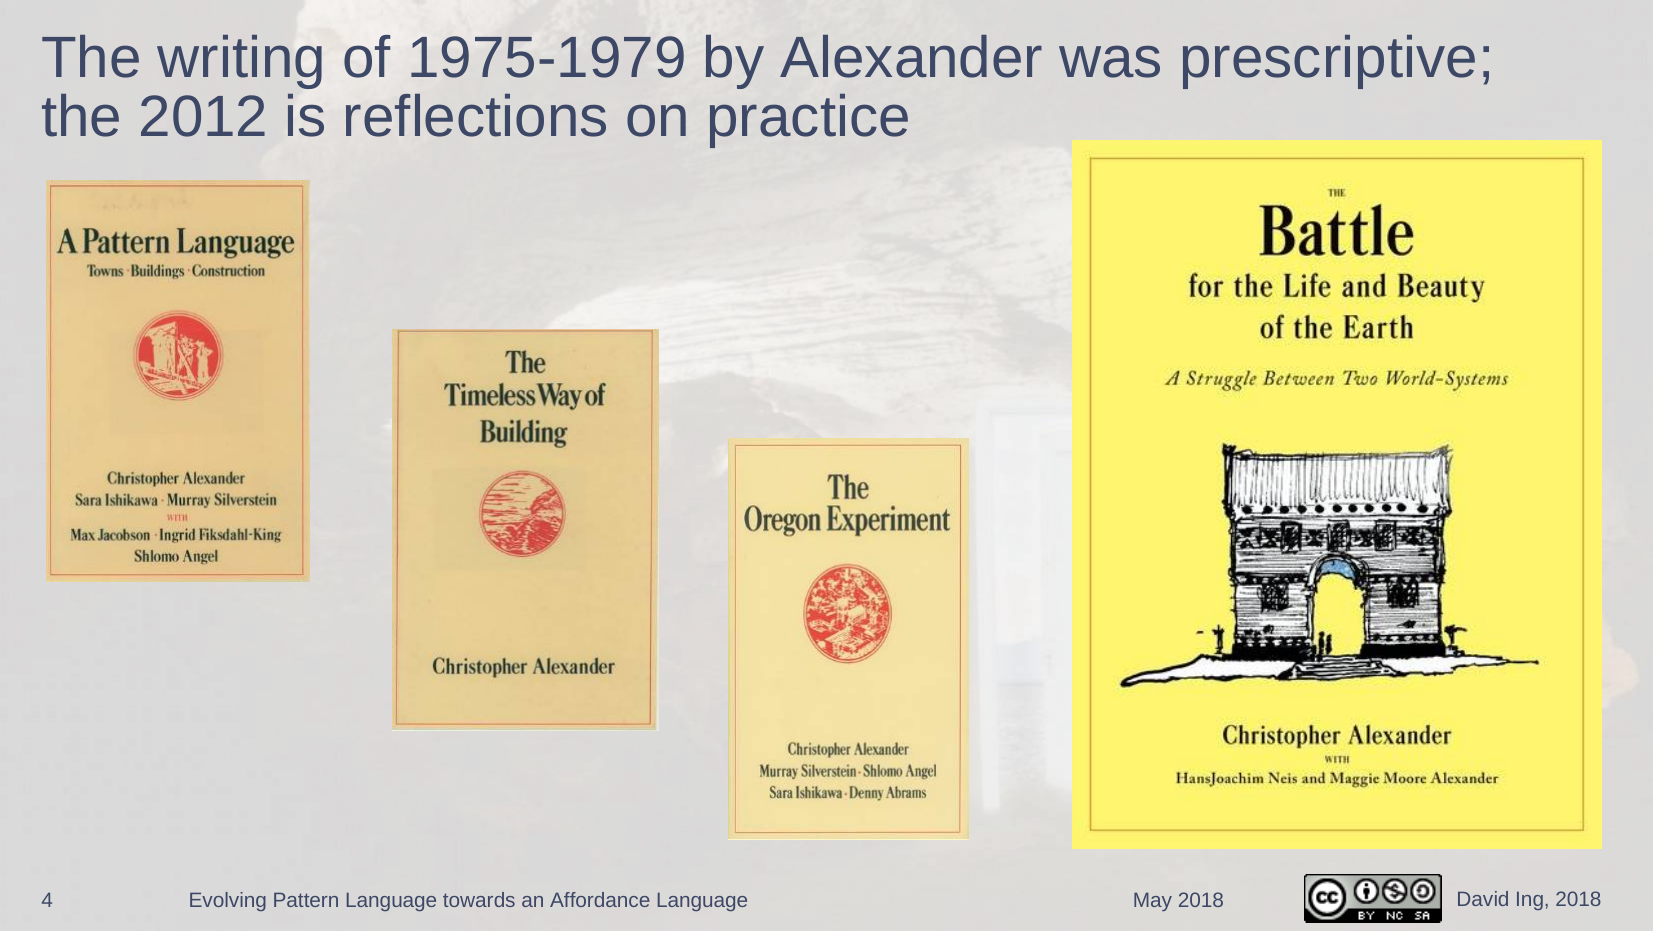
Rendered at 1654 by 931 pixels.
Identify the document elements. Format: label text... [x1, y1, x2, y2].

picture [46, 180, 310, 582]
picture [1072, 140, 1602, 849]
title The writing of 1975-1979 by Alexander was prescriptive; the 2012 is reflections on practice [41, 30, 1613, 155]
picture [392, 329, 659, 731]
picture [728, 438, 969, 840]
text_box 1967 Pattern Manual [0, 0, 1653, 931]
picture [1304, 874, 1442, 923]
